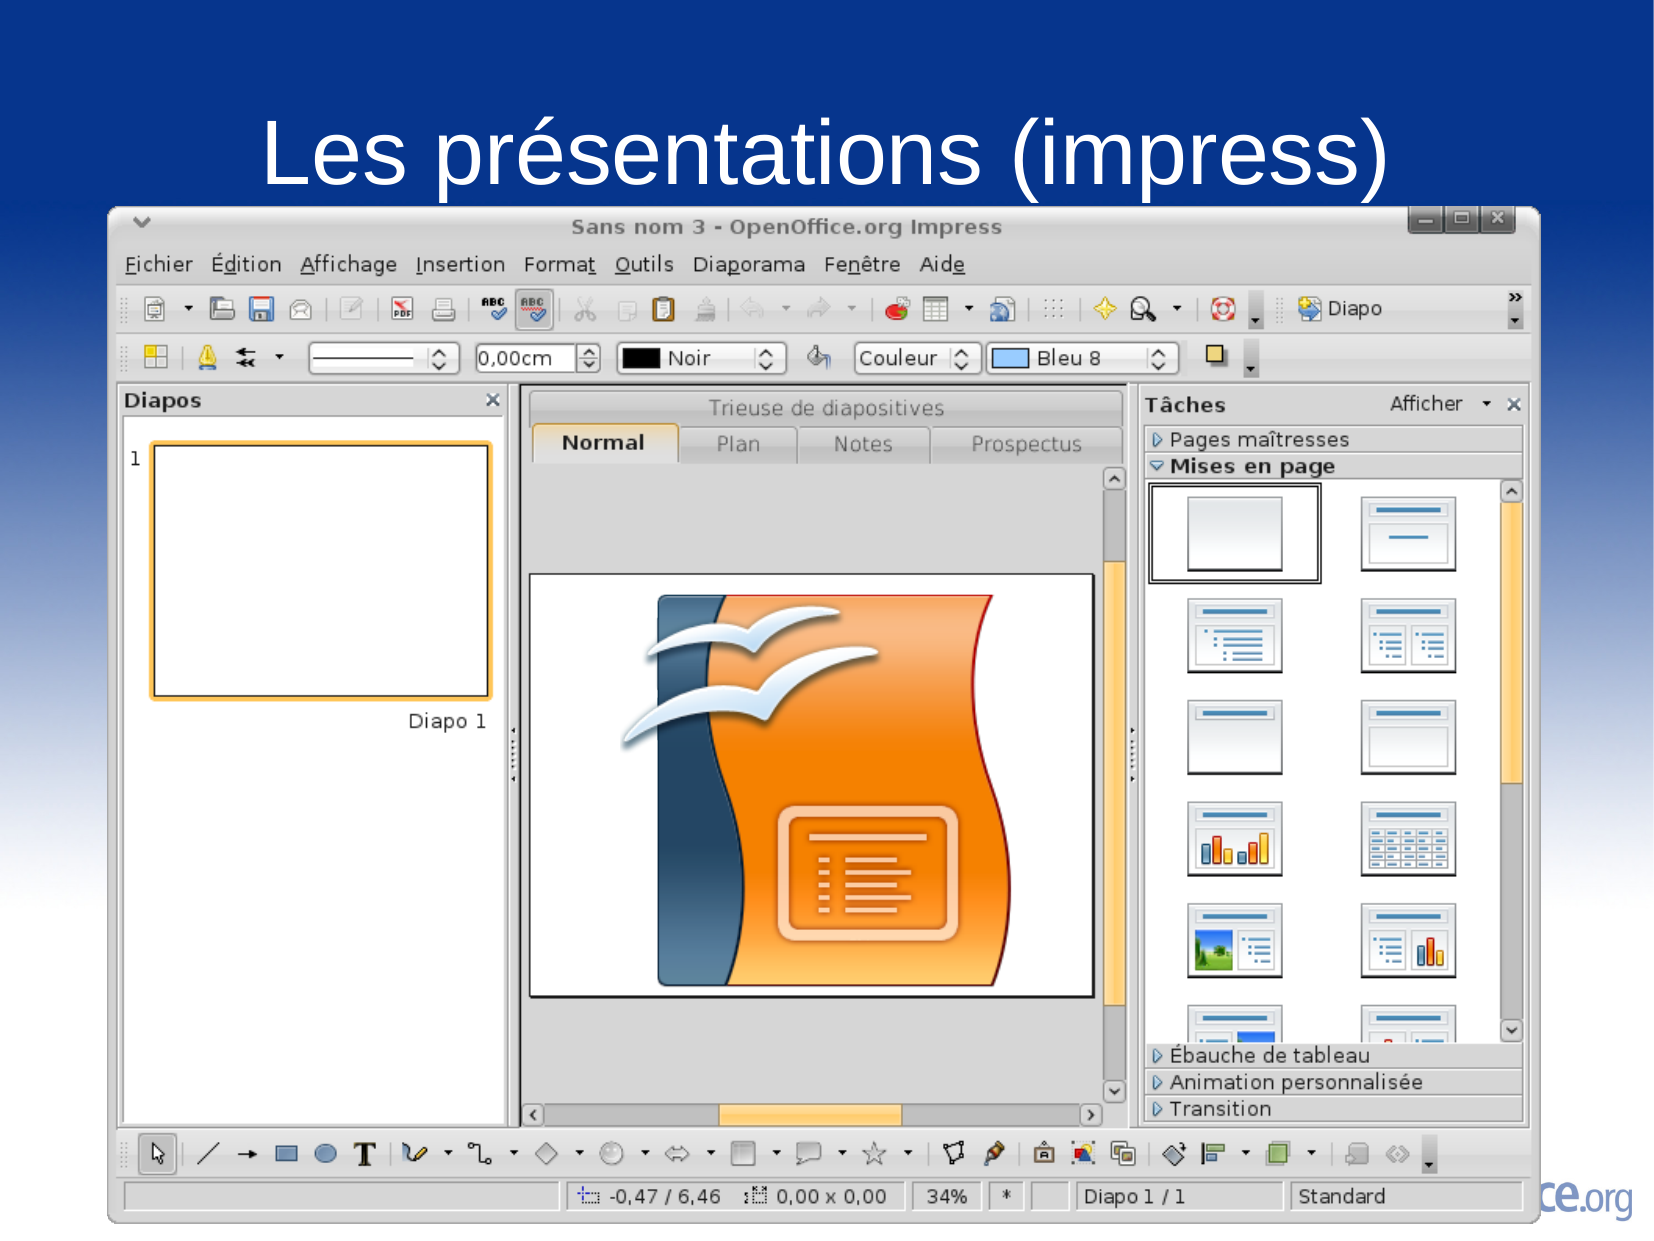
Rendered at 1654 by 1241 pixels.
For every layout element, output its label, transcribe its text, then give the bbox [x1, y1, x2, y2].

picture [0, 0, 1654, 1241]
title Les présentations (impress) [82, 49, 1571, 257]
